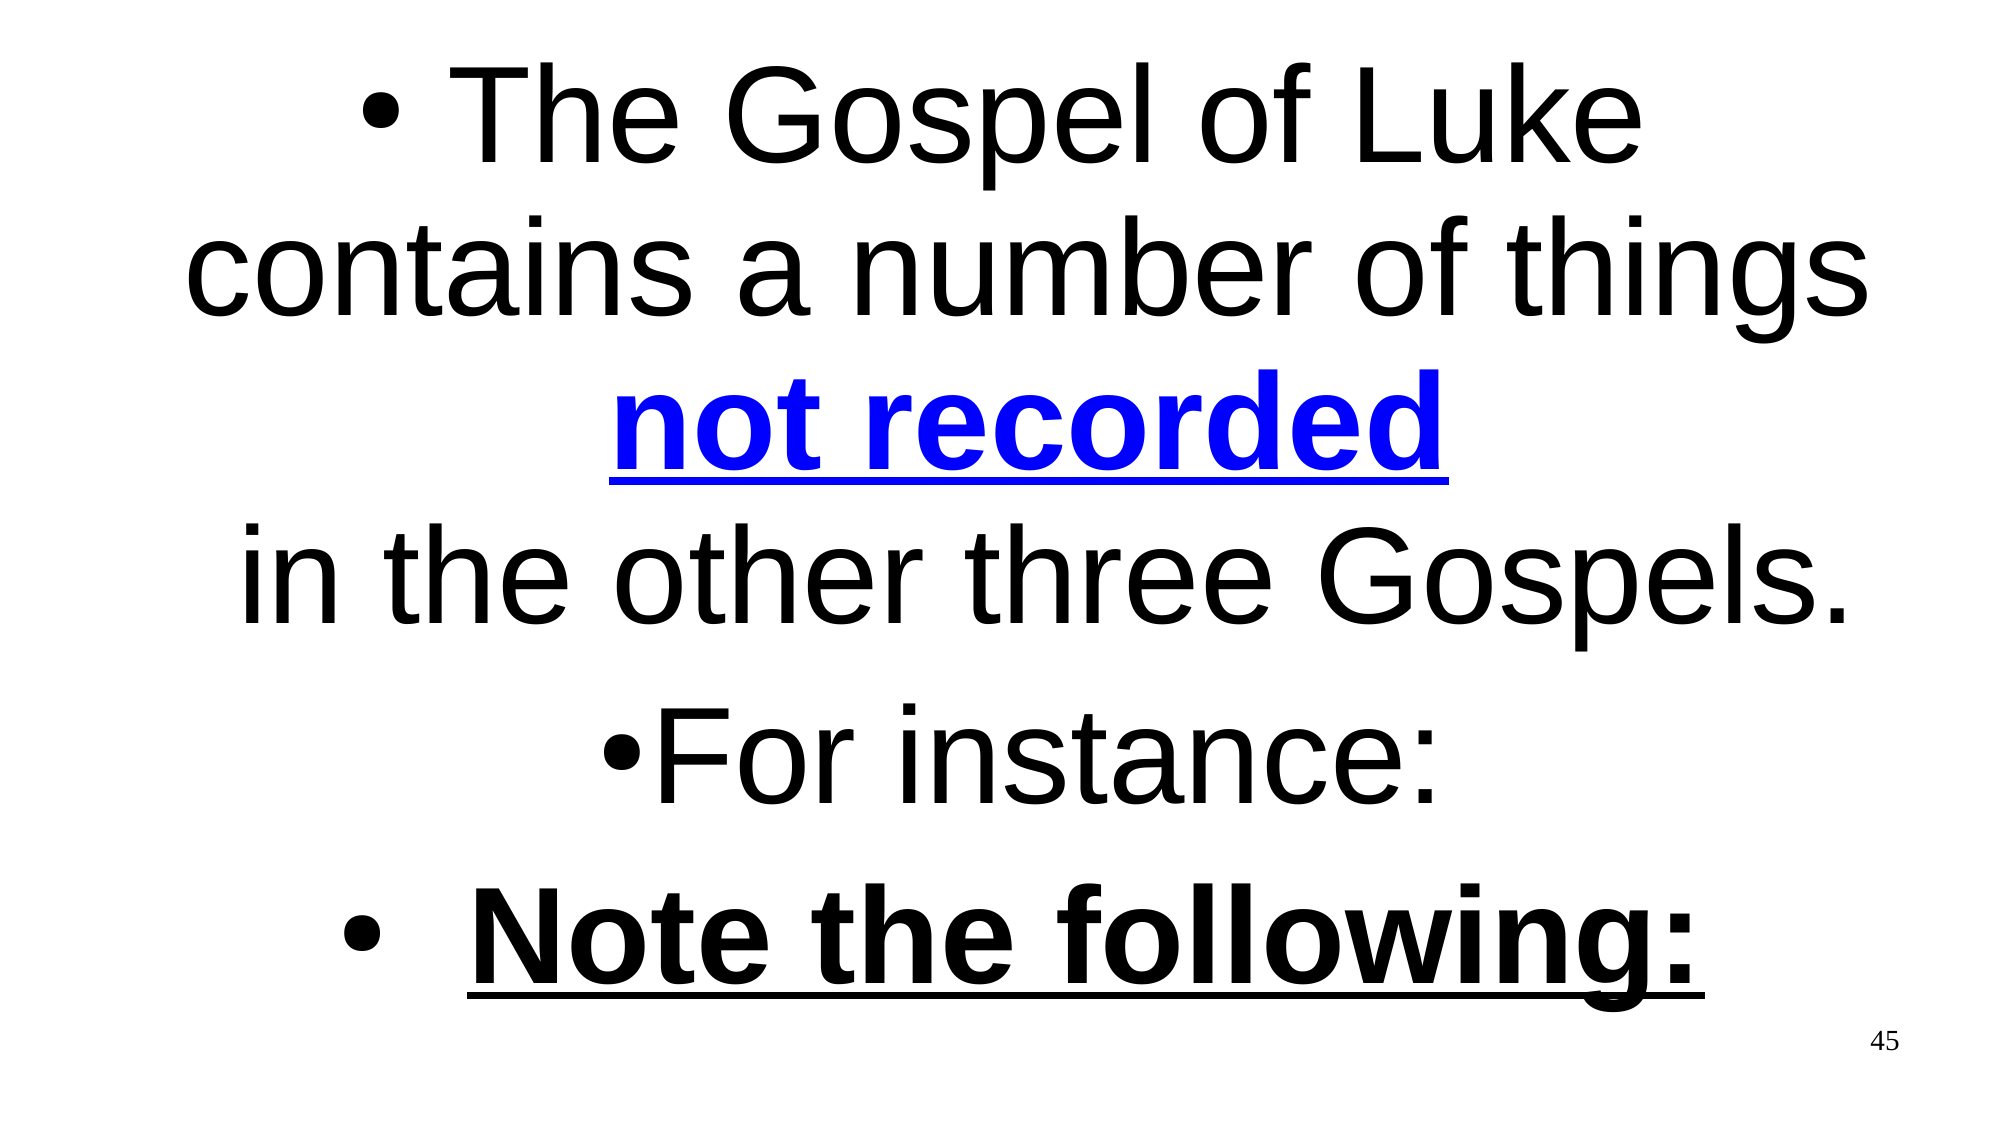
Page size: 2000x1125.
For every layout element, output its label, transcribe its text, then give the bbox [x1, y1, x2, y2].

list The Gospel of Luke contains a number of things not recorded in the other three Gospels. For instance: Note the following: [37, 37, 1988, 1125]
